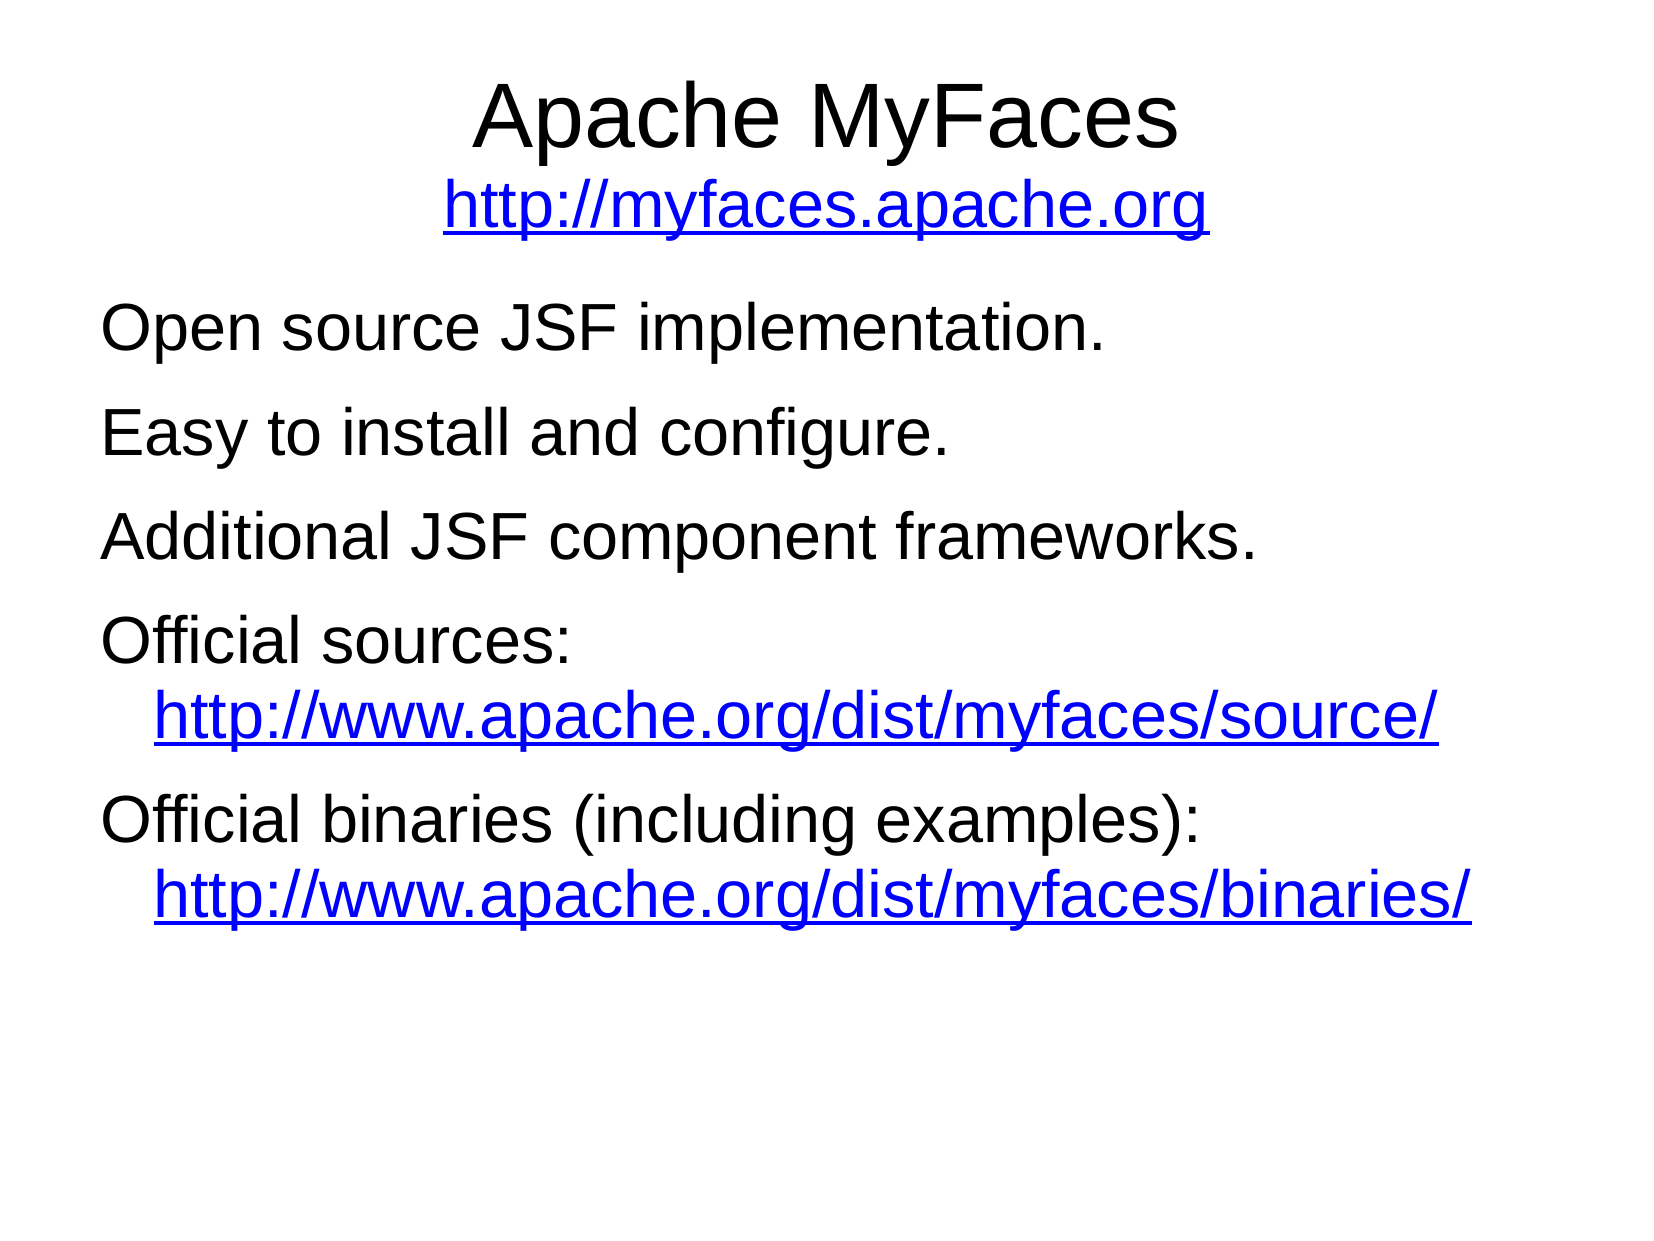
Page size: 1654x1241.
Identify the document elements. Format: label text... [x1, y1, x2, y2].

title Apache MyFaces http://myfaces.apache.org [82, 56, 1571, 250]
list Open source JSF implementation. Easy to install and configure. Additional JSF component frameworks. Official sources: http://www.apache.org/dist/myfaces/source/ Official binaries (including examples): http://www.apache.org/dist/myfaces/binaries/ [82, 290, 1571, 1094]
